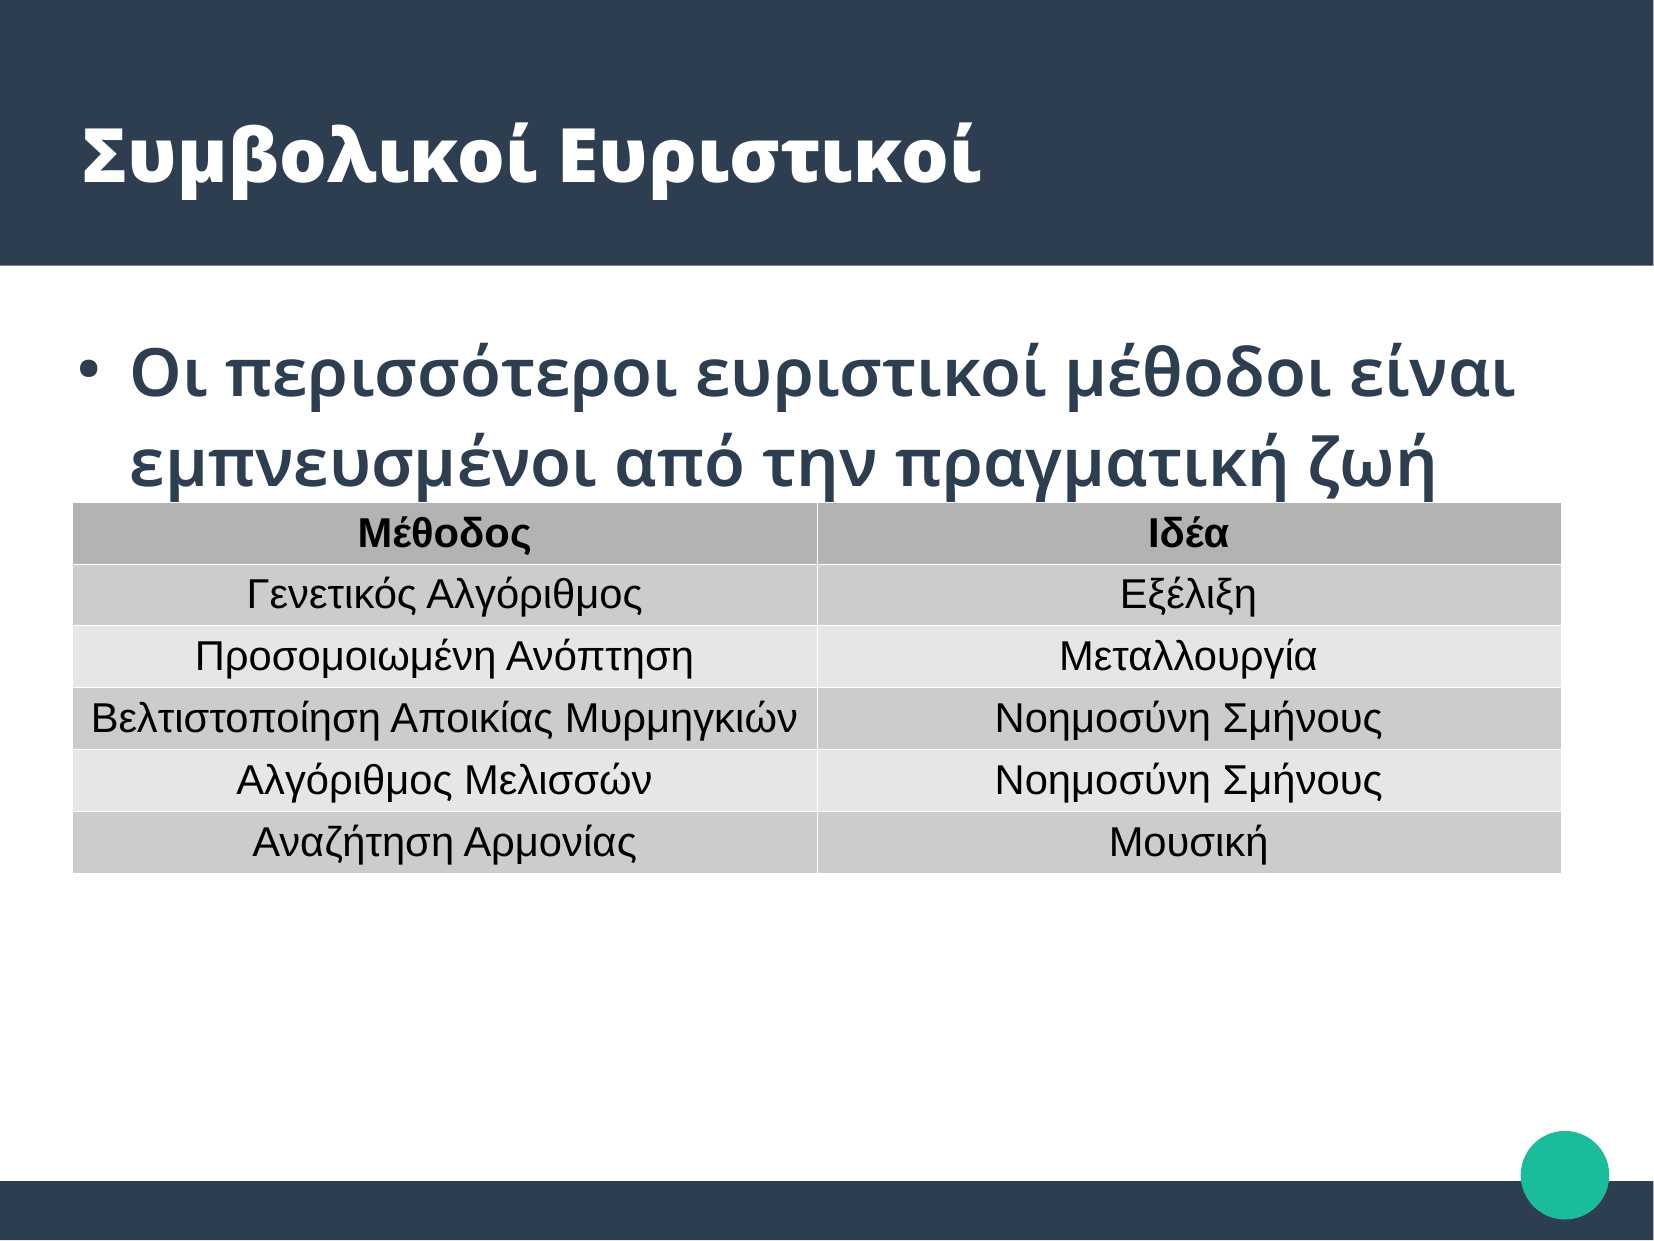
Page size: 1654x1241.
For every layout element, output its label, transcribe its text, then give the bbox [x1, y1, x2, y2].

table_cell Νοημοσύνη Σμήνους [818, 750, 1561, 811]
table_cell Βελτιστοποίηση Αποικίας Μυρμηγκιών [73, 688, 817, 749]
table_cell Νοημοσύνη Σμήνους [818, 688, 1561, 749]
table_cell Προσομοιωμένη Ανόπτηση [73, 626, 817, 687]
list Οι περισσότεροι ευριστικοί μέθοδοι είναι εμπνευσμένοι από την πραγματική ζωή [59, 324, 1595, 1152]
table_cell Εξέλιξη [818, 565, 1561, 625]
table_header Μέθοδος [73, 503, 817, 564]
table_header Ιδέα [818, 503, 1561, 564]
table_cell Αναζήτηση Αρμονίας [73, 812, 817, 873]
table_cell Μουσική [818, 812, 1561, 873]
table_cell Γενετικός Αλγόριθμος [73, 565, 817, 625]
table_cell Αλγόριθμος Μελισσών [73, 750, 817, 811]
table_cell Μεταλλουργία [818, 626, 1561, 687]
title Συμβολικοί Ευριστικοί [82, 94, 1264, 213]
